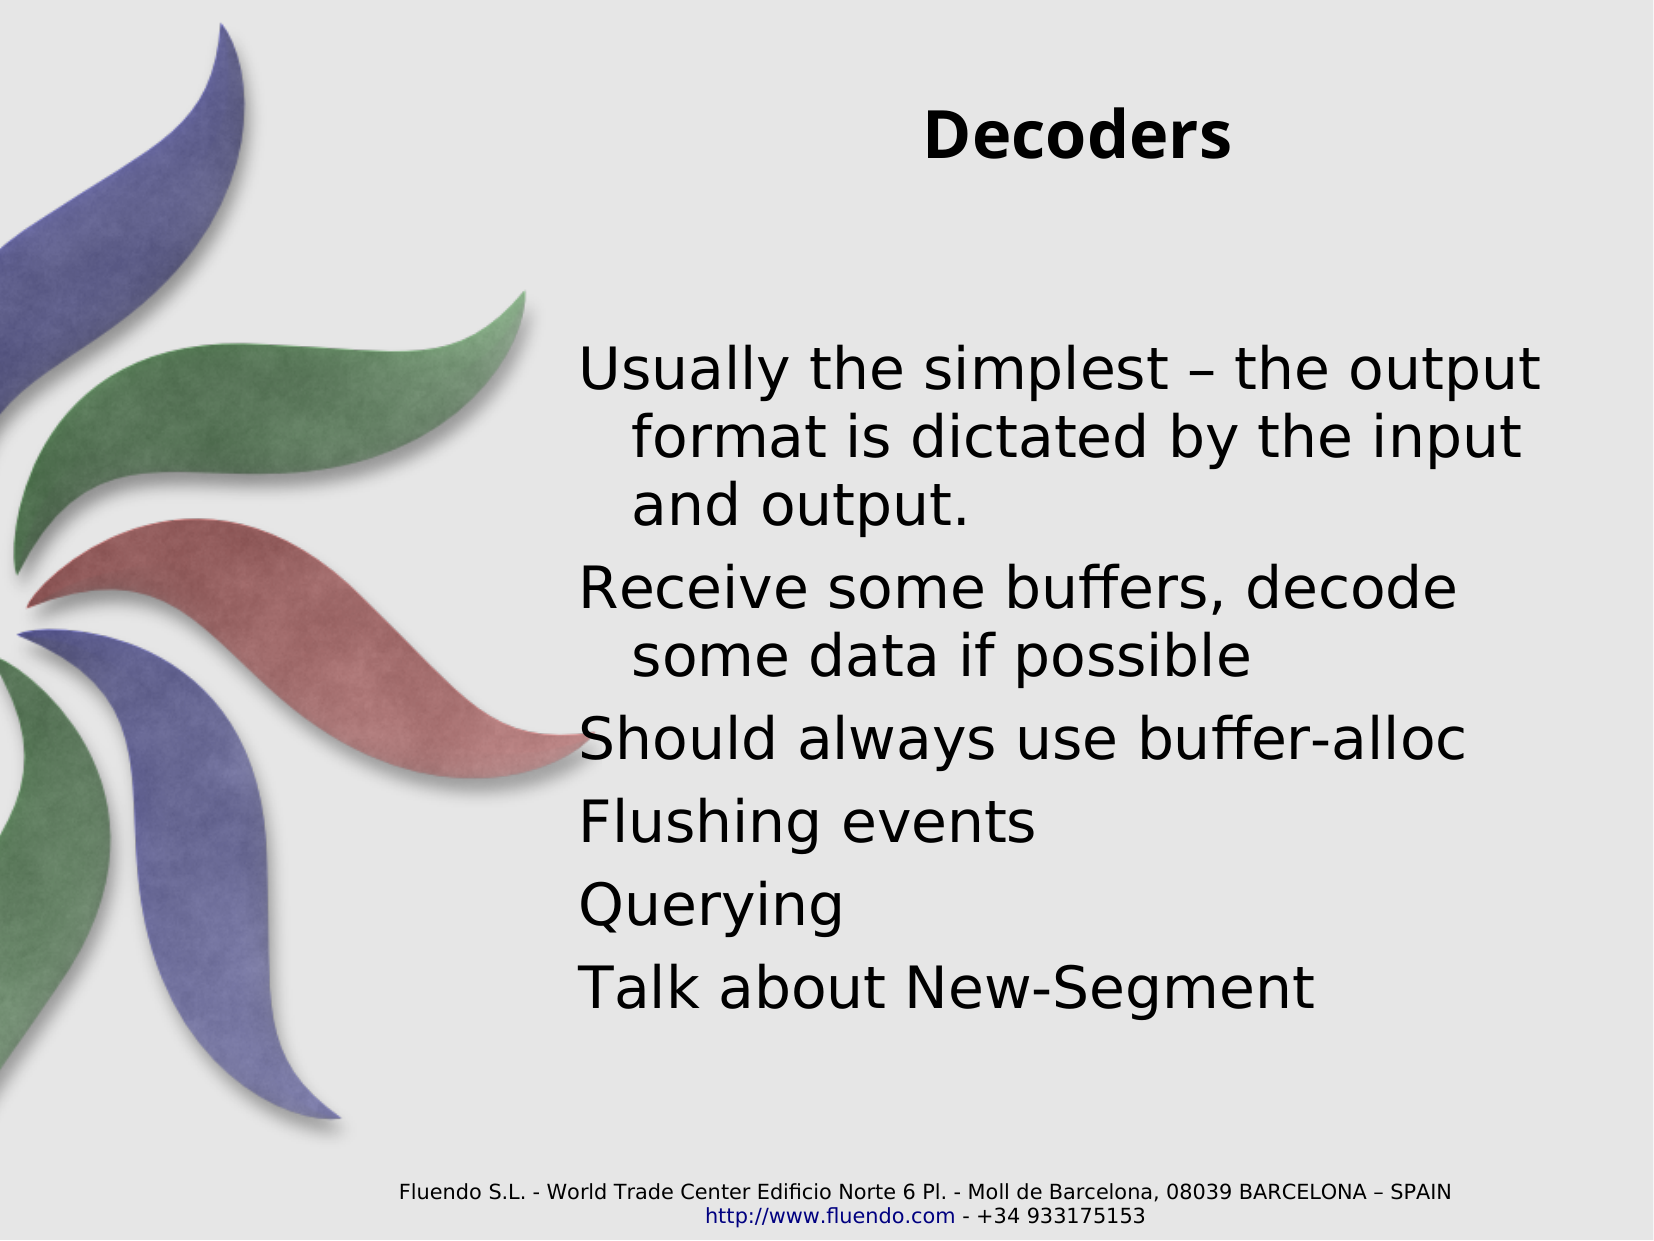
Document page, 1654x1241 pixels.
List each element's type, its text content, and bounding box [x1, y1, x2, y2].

list Usually the simplest – the output format is dictated by the input and output. Receive some buffers, decode some data if possible Should always use buffer-alloc Flushing events Querying Talk about New-Segment [561, 236, 1595, 1123]
picture [597, 1189, 602, 1198]
title Decoders [561, 59, 1595, 207]
picture [0, 1, 602, 1241]
